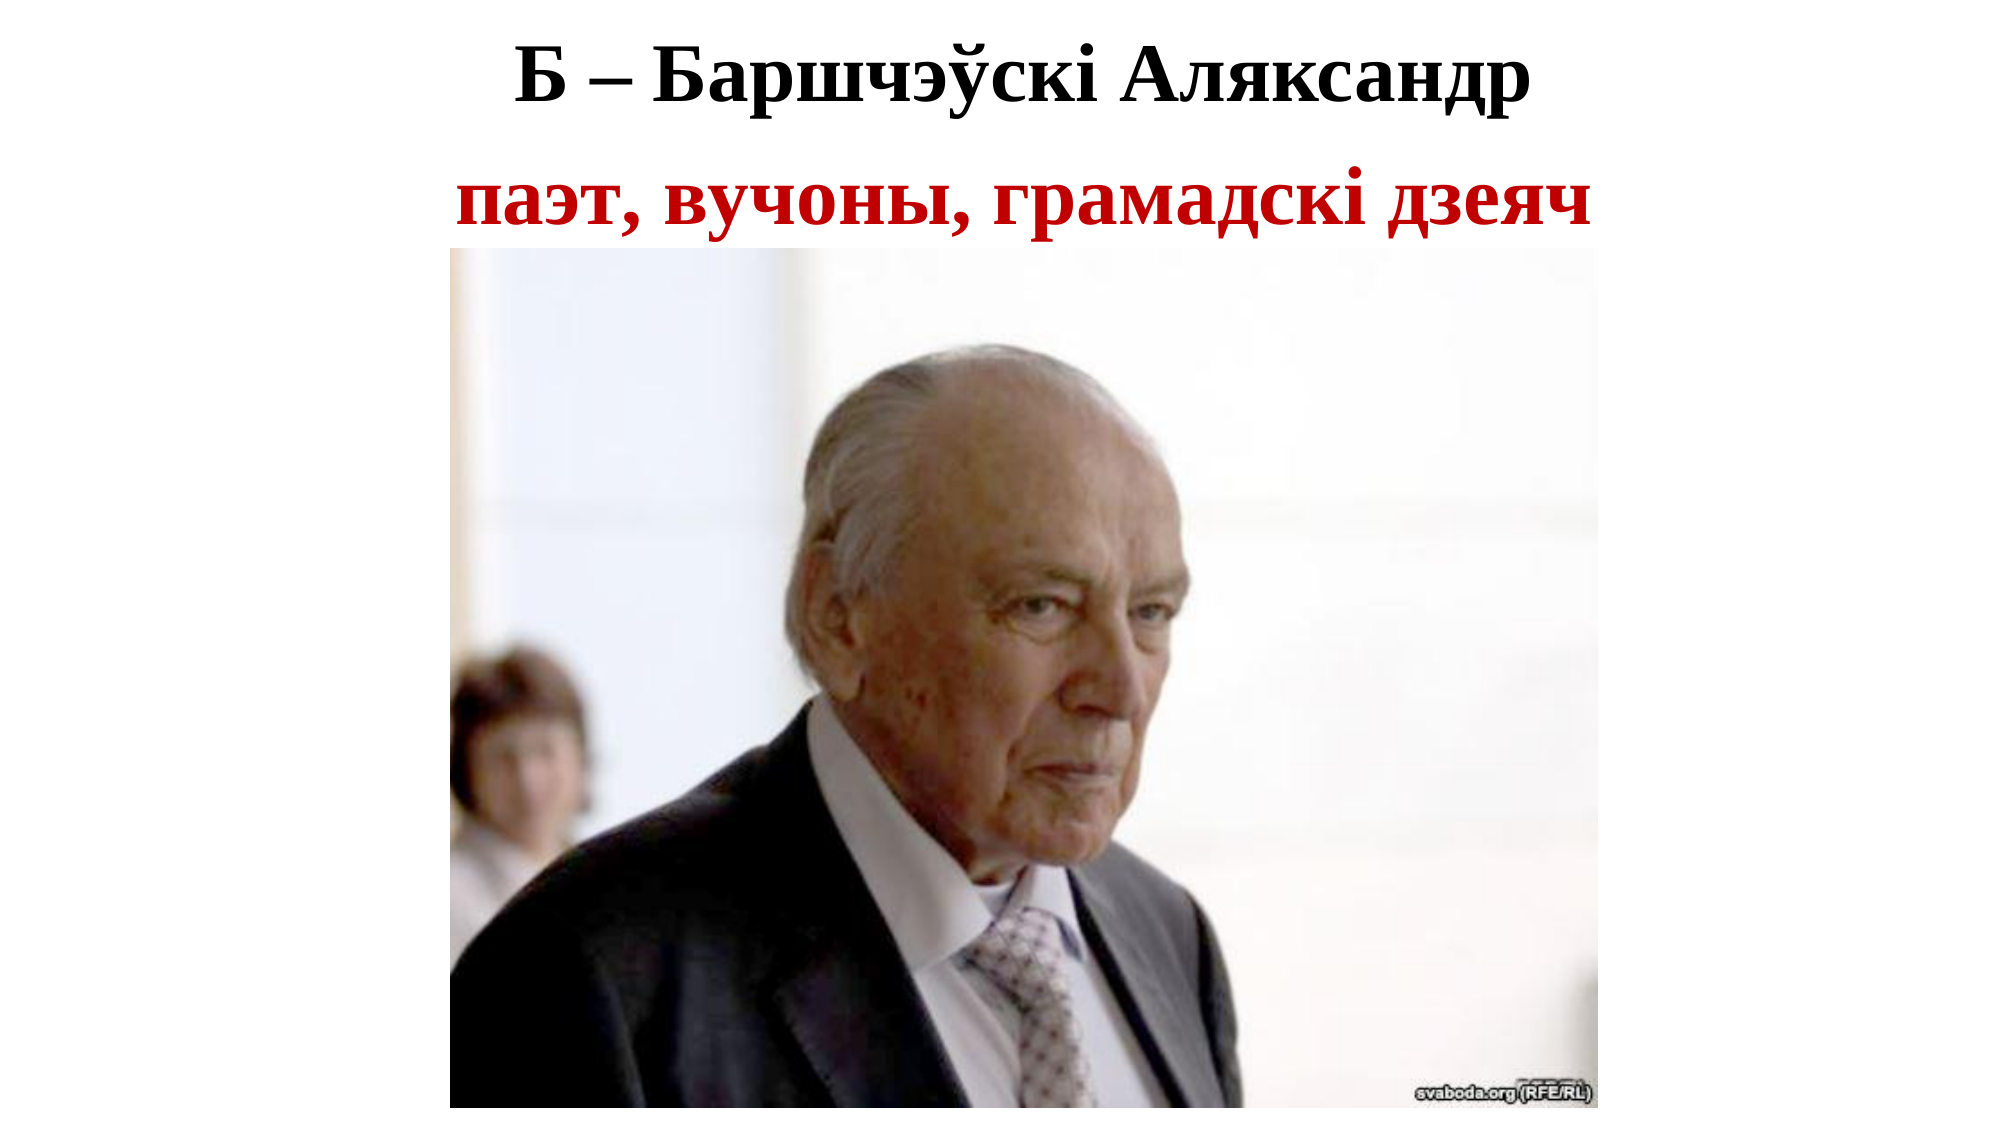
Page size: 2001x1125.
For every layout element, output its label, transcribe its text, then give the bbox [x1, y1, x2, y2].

picture [450, 248, 1598, 1108]
text_box Б – Баршчэўскі Аляксандр паэт, вучоны, грамадскі дзеяч [440, 3, 1608, 249]
